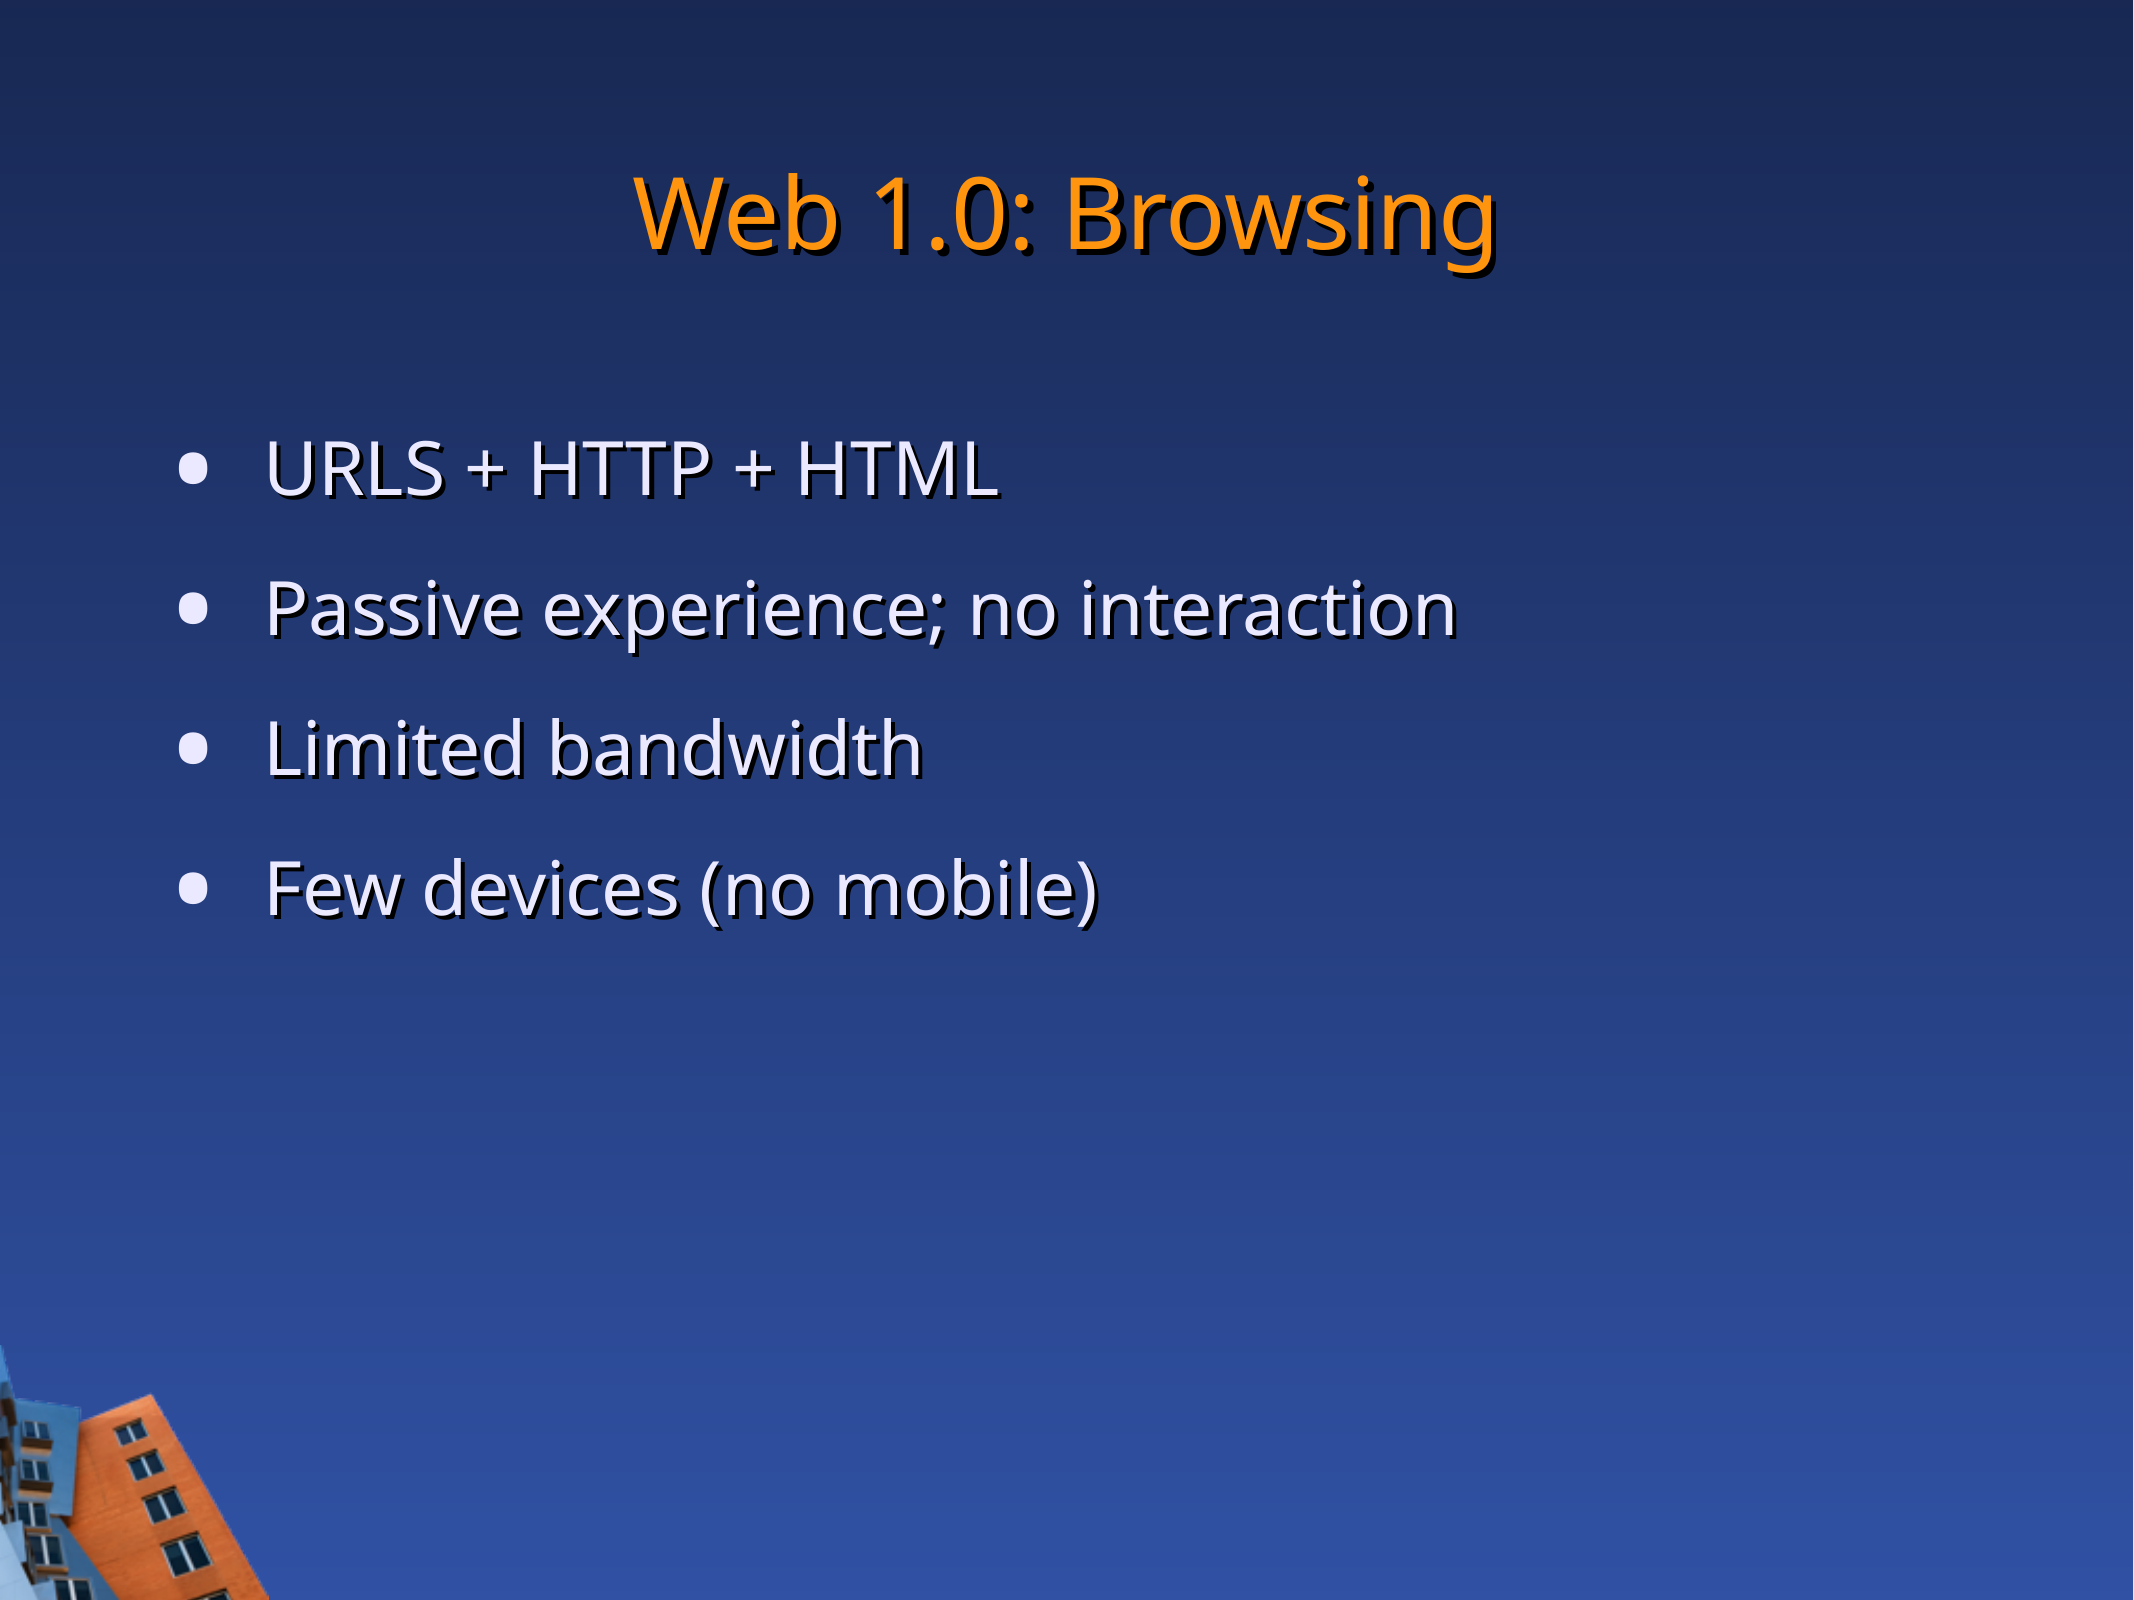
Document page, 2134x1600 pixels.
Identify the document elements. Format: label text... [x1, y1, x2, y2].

picture [0, 1345, 269, 1600]
list URLS + HTTP + HTML Passive experience; no interaction Limited bandwidth Few devices (no mobile) [117, 420, 2038, 1477]
title Web 1.0: Browsing [106, 76, 2027, 344]
